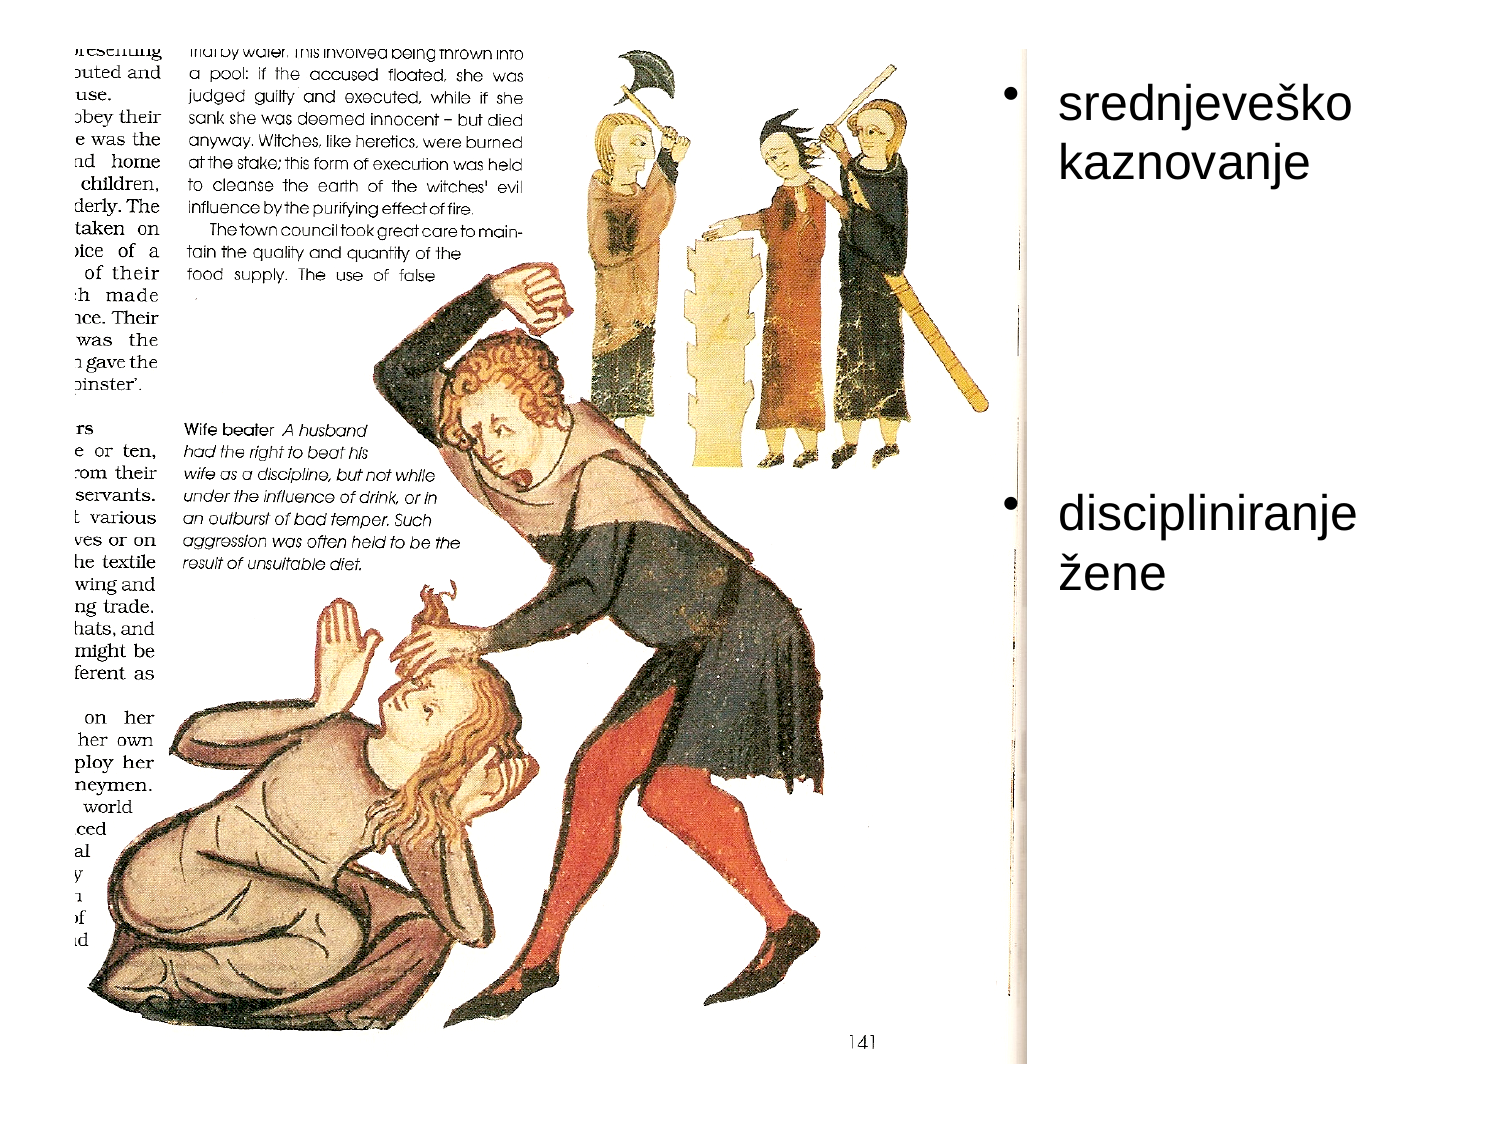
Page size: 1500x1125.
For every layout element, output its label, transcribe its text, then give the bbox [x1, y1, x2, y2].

list srednjeveško kaznovanje discipliniranje žene [987, 62, 1425, 825]
picture [75, 49, 1027, 1064]
